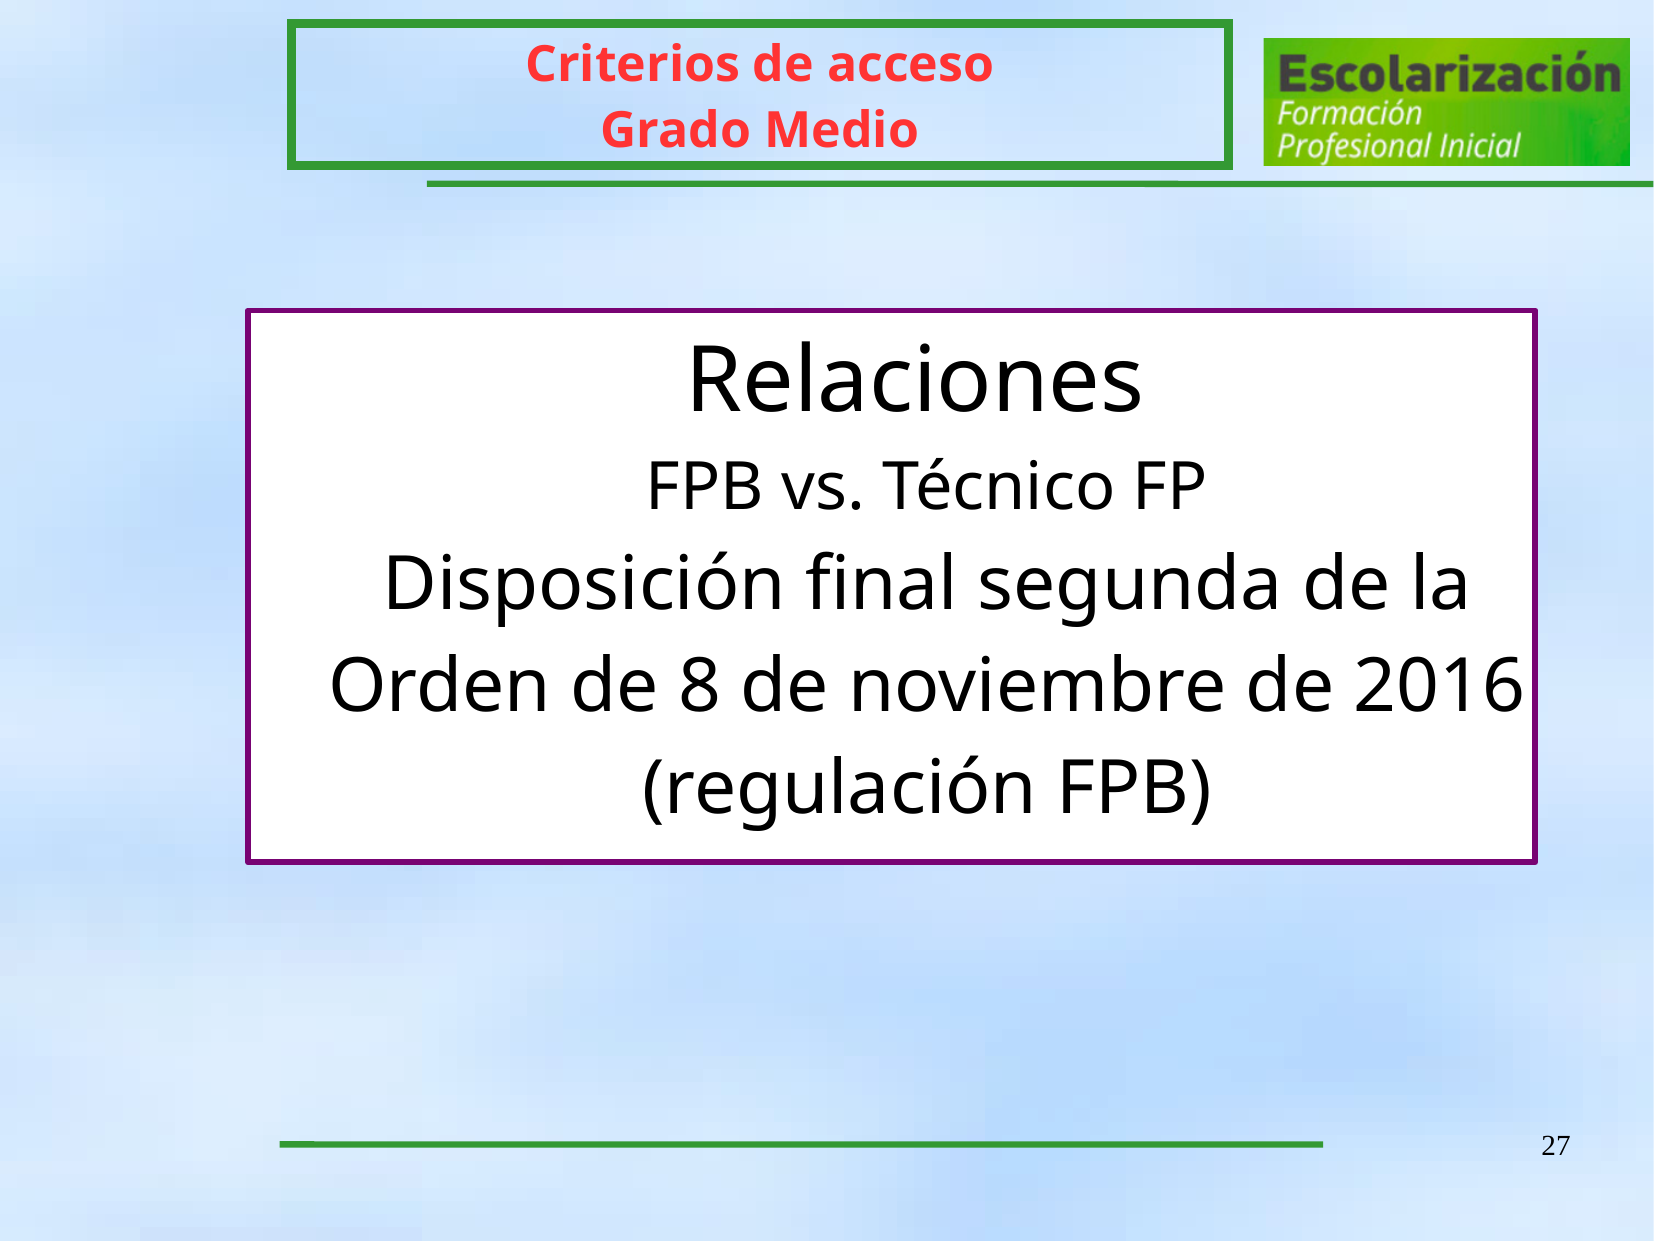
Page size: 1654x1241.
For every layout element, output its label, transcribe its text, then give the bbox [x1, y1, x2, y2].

text_box Relaciones FPB vs. Técnico FP Disposición final segunda de la Orden de 8 de noviembre de 2016 (regulación FPB) [248, 310, 1536, 863]
picture [0, 0, 1654, 1241]
text_box Criterios de acceso Grado Medio [291, 23, 1229, 166]
